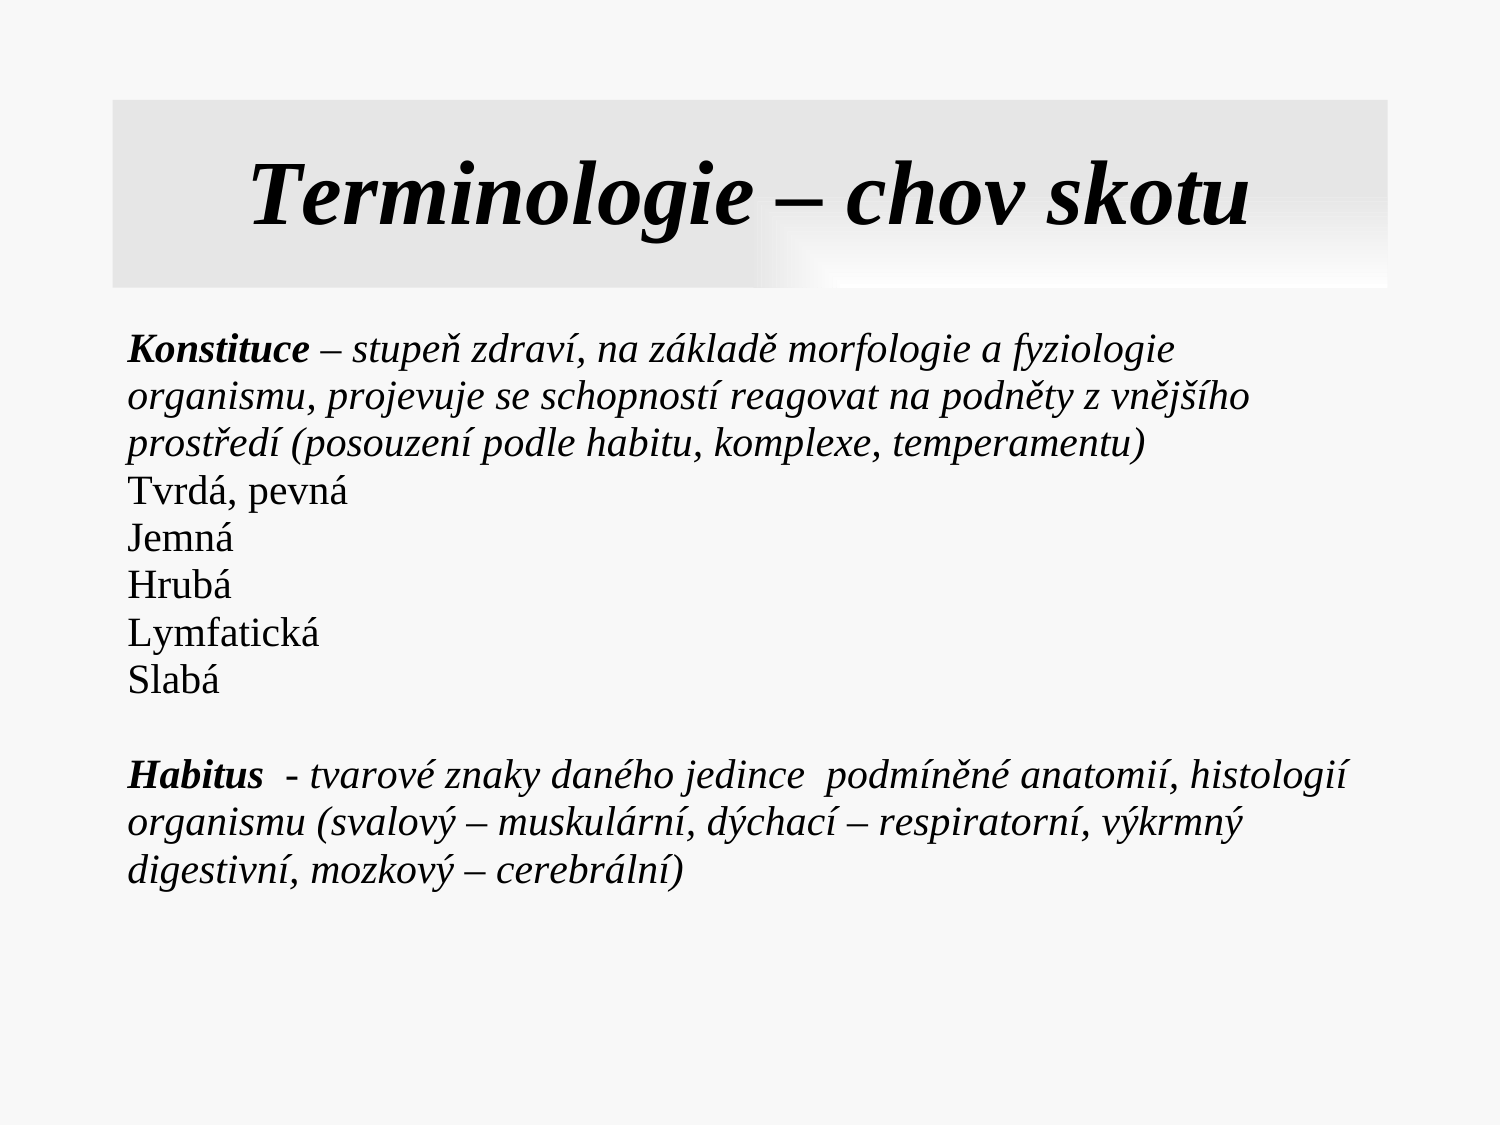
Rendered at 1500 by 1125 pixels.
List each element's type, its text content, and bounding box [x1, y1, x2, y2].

list Konstituce – stupeň zdraví, na základě morfologie a fyziologie organismu, projevuje se schopností reagovat na podněty z vnějšího prostředí (posouzení podle habitu, komplexe, temperamentu) Tvrdá, pevná Jemná Hrubá Lymfatická Slabá Habitus - tvarové znaky daného jedince podmíněné anatomií, histologií organismu (svalový – muskulární, dýchací – respiratorní, výkrmný digestivní, mozkový – cerebrální) [112, 324, 1388, 1125]
title Terminologie – chov skotu [112, 99, 1388, 288]
